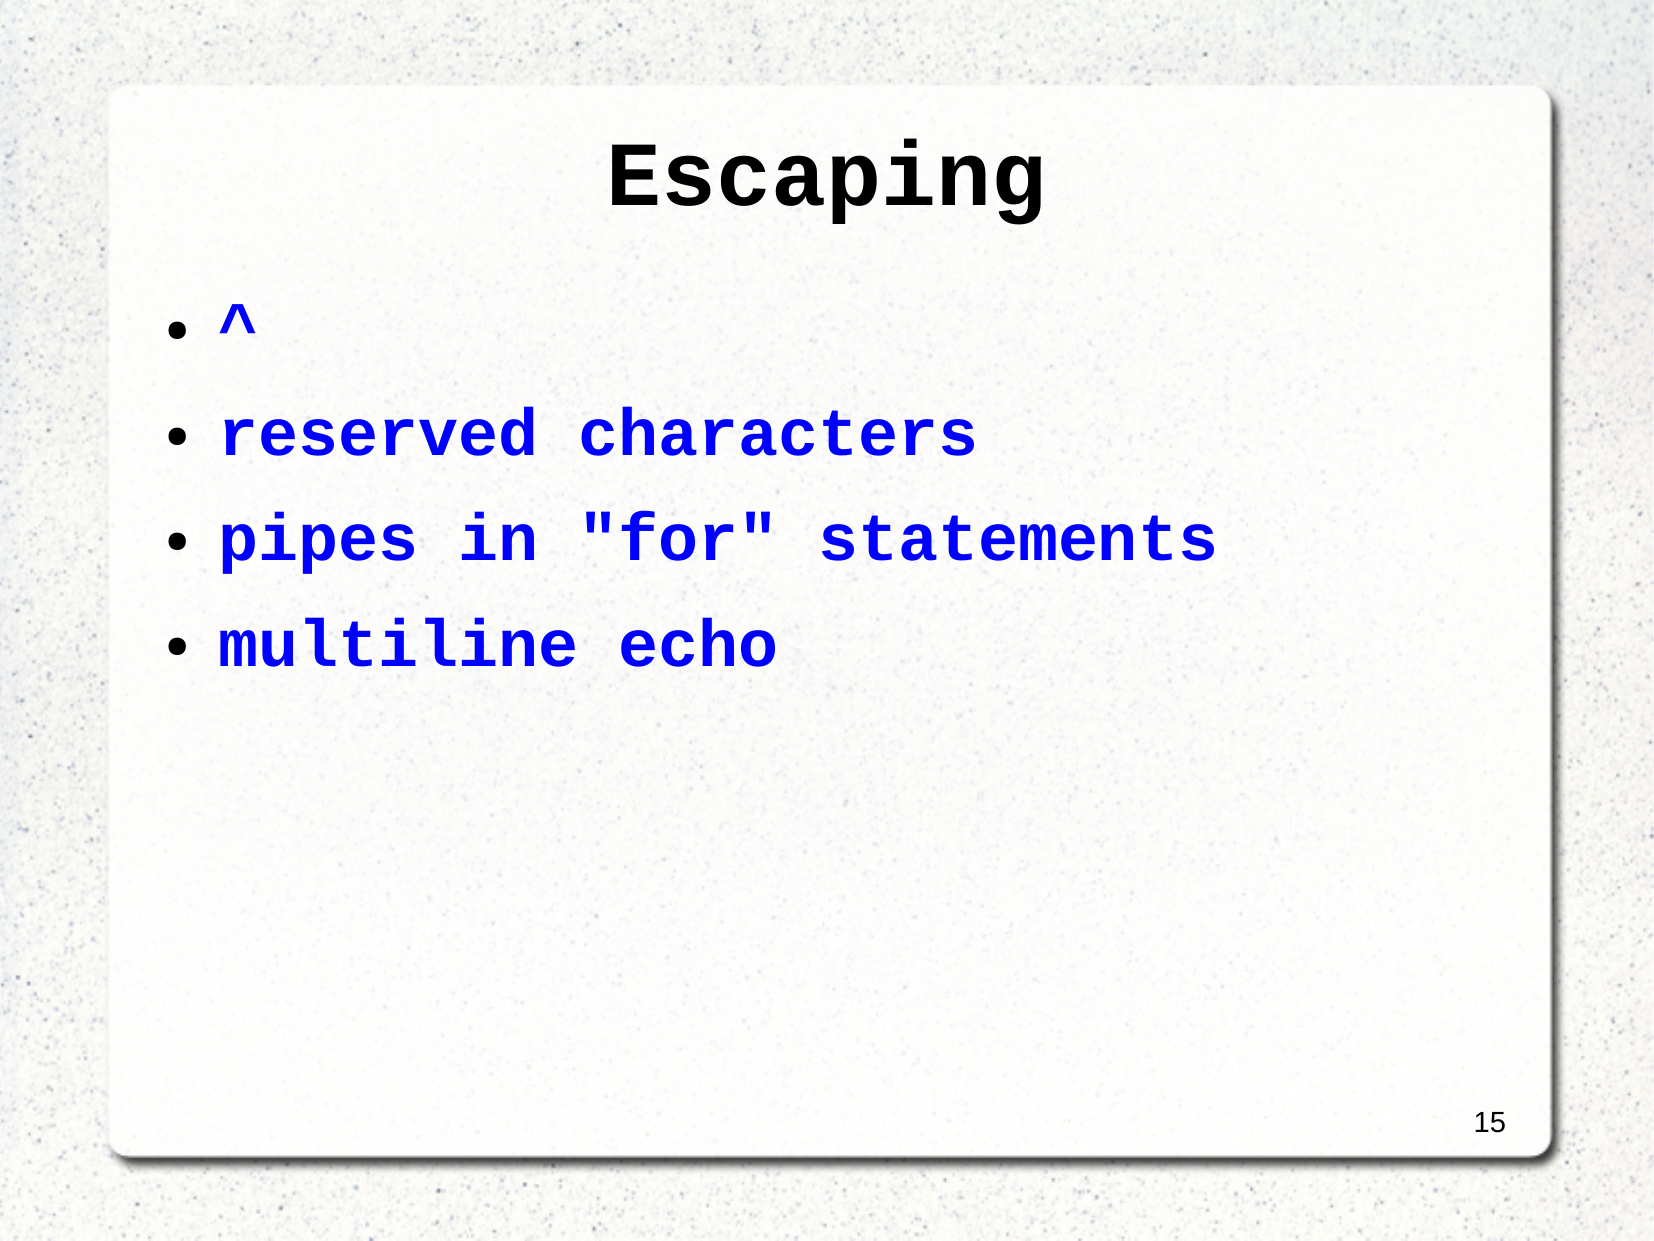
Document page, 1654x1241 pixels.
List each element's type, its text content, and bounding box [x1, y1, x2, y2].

title Escaping [118, 96, 1536, 266]
picture [0, 0, 1654, 1241]
list ^ reserved characters pipes in "for" statements multiline echo [147, 295, 1506, 1114]
